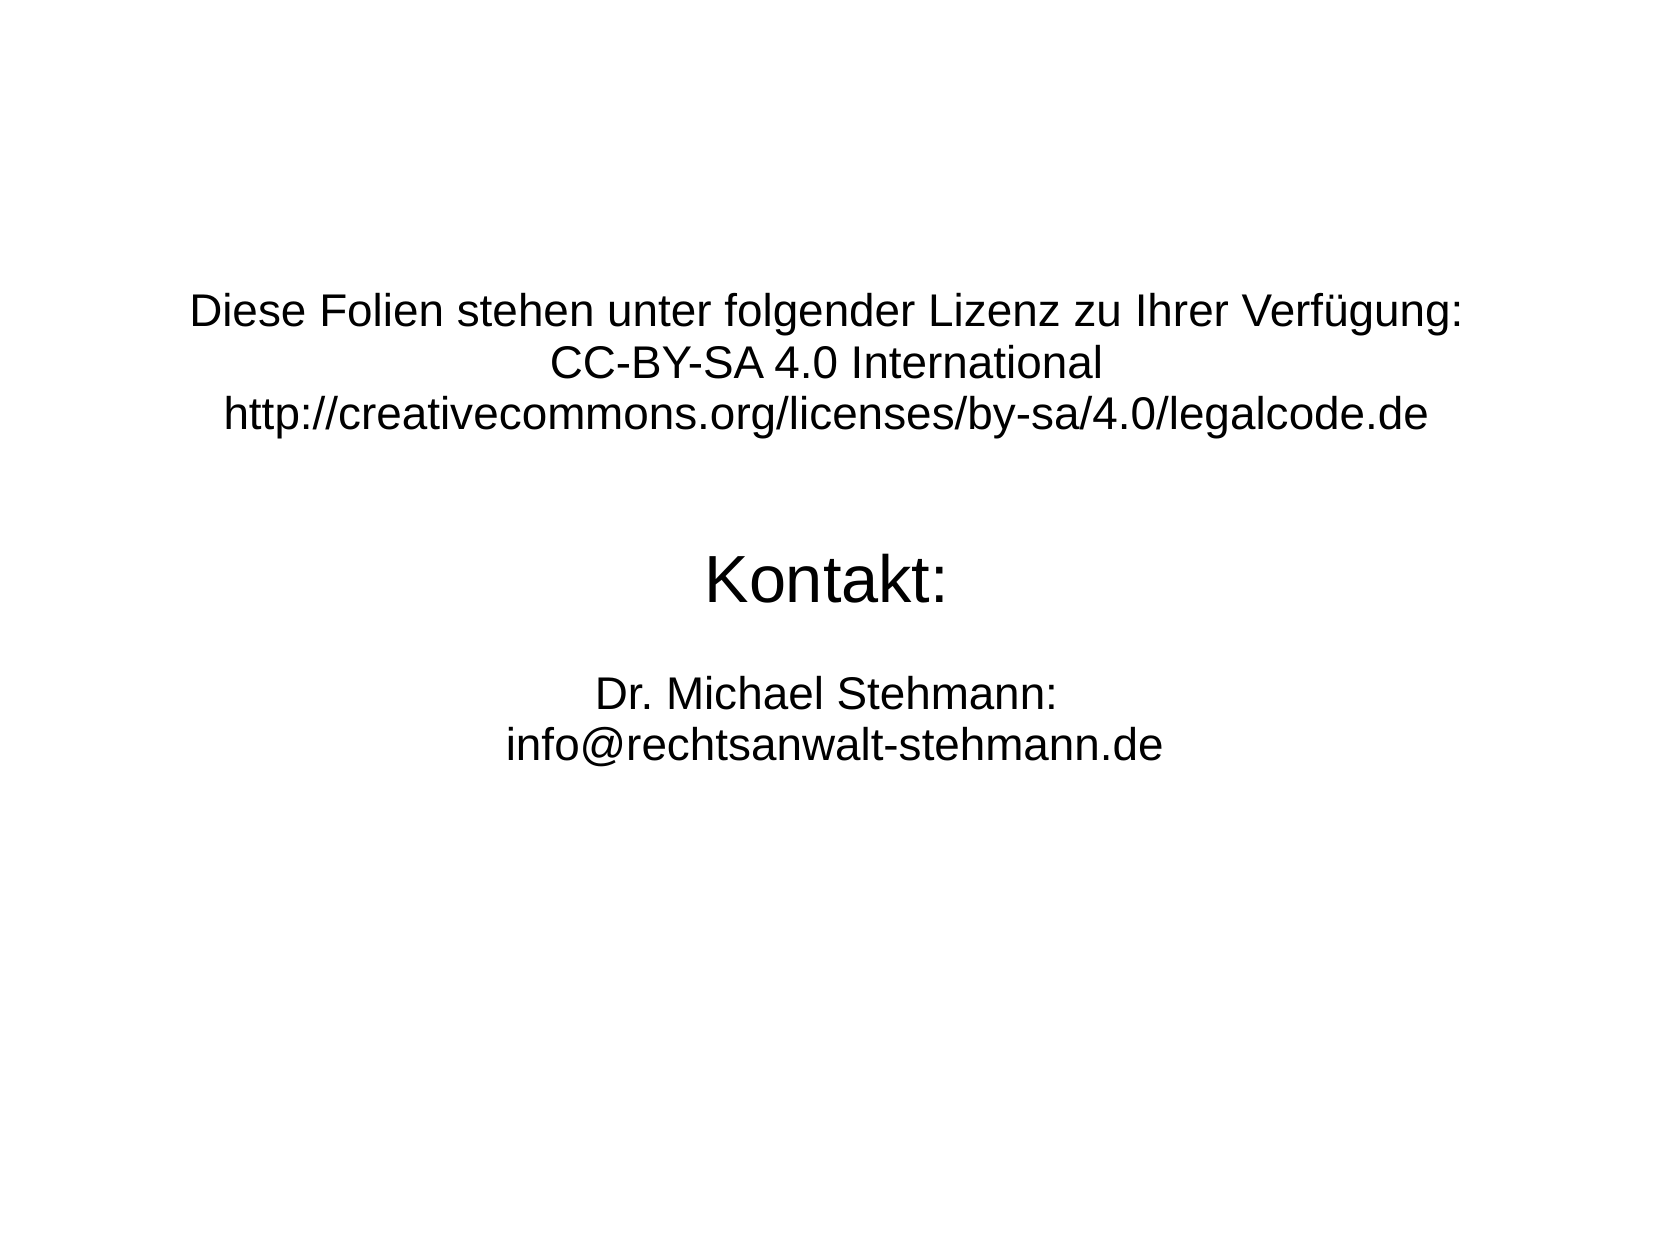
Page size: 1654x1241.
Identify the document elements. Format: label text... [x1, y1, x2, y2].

subtitle Diese Folien stehen unter folgender Lizenz zu Ihrer Verfügung: CC-BY-SA 4.0 International http://creativecommons.org/licenses/by-sa/4.0/legalcode.de Kontakt: Dr. Michael Stehmann: info@rechtsanwalt-stehmann.de [82, 49, 1571, 1109]
